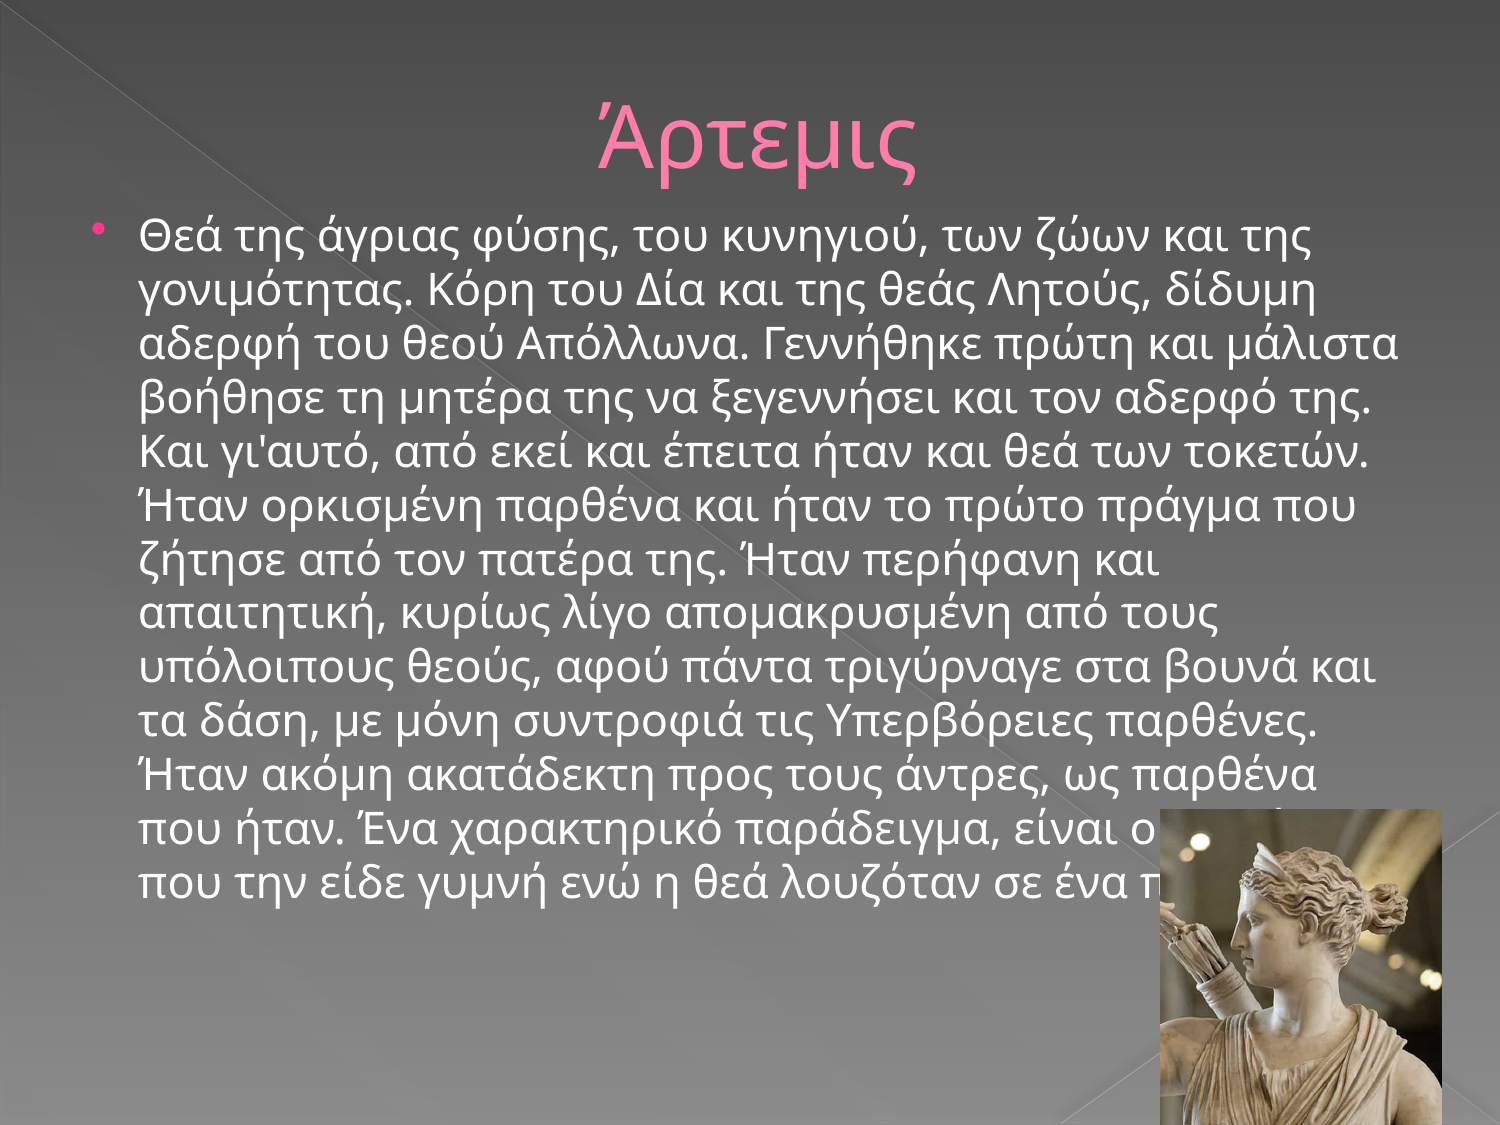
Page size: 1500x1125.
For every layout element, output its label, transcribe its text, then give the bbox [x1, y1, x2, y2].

picture [1160, 809, 1442, 1125]
title Άρτεμις [503, 43, 1425, 223]
list Θεά της άγριας φύσης, του κυνηγιού, των ζώων και της γονιμότητας. Κόρη του Δία και της θεάς Λητούς, δίδυμη αδερφή του θεού Απόλλωνα. Γεννήθηκε πρώτη και μάλιστα βοήθησε τη μητέρα της να ξεγεννήσει και τον αδερφό της. Και γι'αυτό, από εκεί και έπειτα ήταν και θεά των τοκετών. Ήταν ορκισμένη παρθένα και ήταν το πρώτο πράγμα που ζήτησε από τον πατέρα της. Ήταν περήφανη και απαιτητική, κυρίως λίγο απομακρυσμένη από τους υπόλοιπους θεούς, αφού πάντα τριγύρναγε στα βουνά και τα δάση, με μόνη συντροφιά τις Υπερβόρειες παρθένες. Ήταν ακόμη ακατάδεκτη προς τους άντρες, ως παρθένα που ήταν. Ένα χαρακτηρικό παράδειγμα, είναι ο Ακταίων, που την είδε γυμνή ενώ η θεά λουζόταν σε ένα ποτάμι. [70, 199, 1421, 926]
